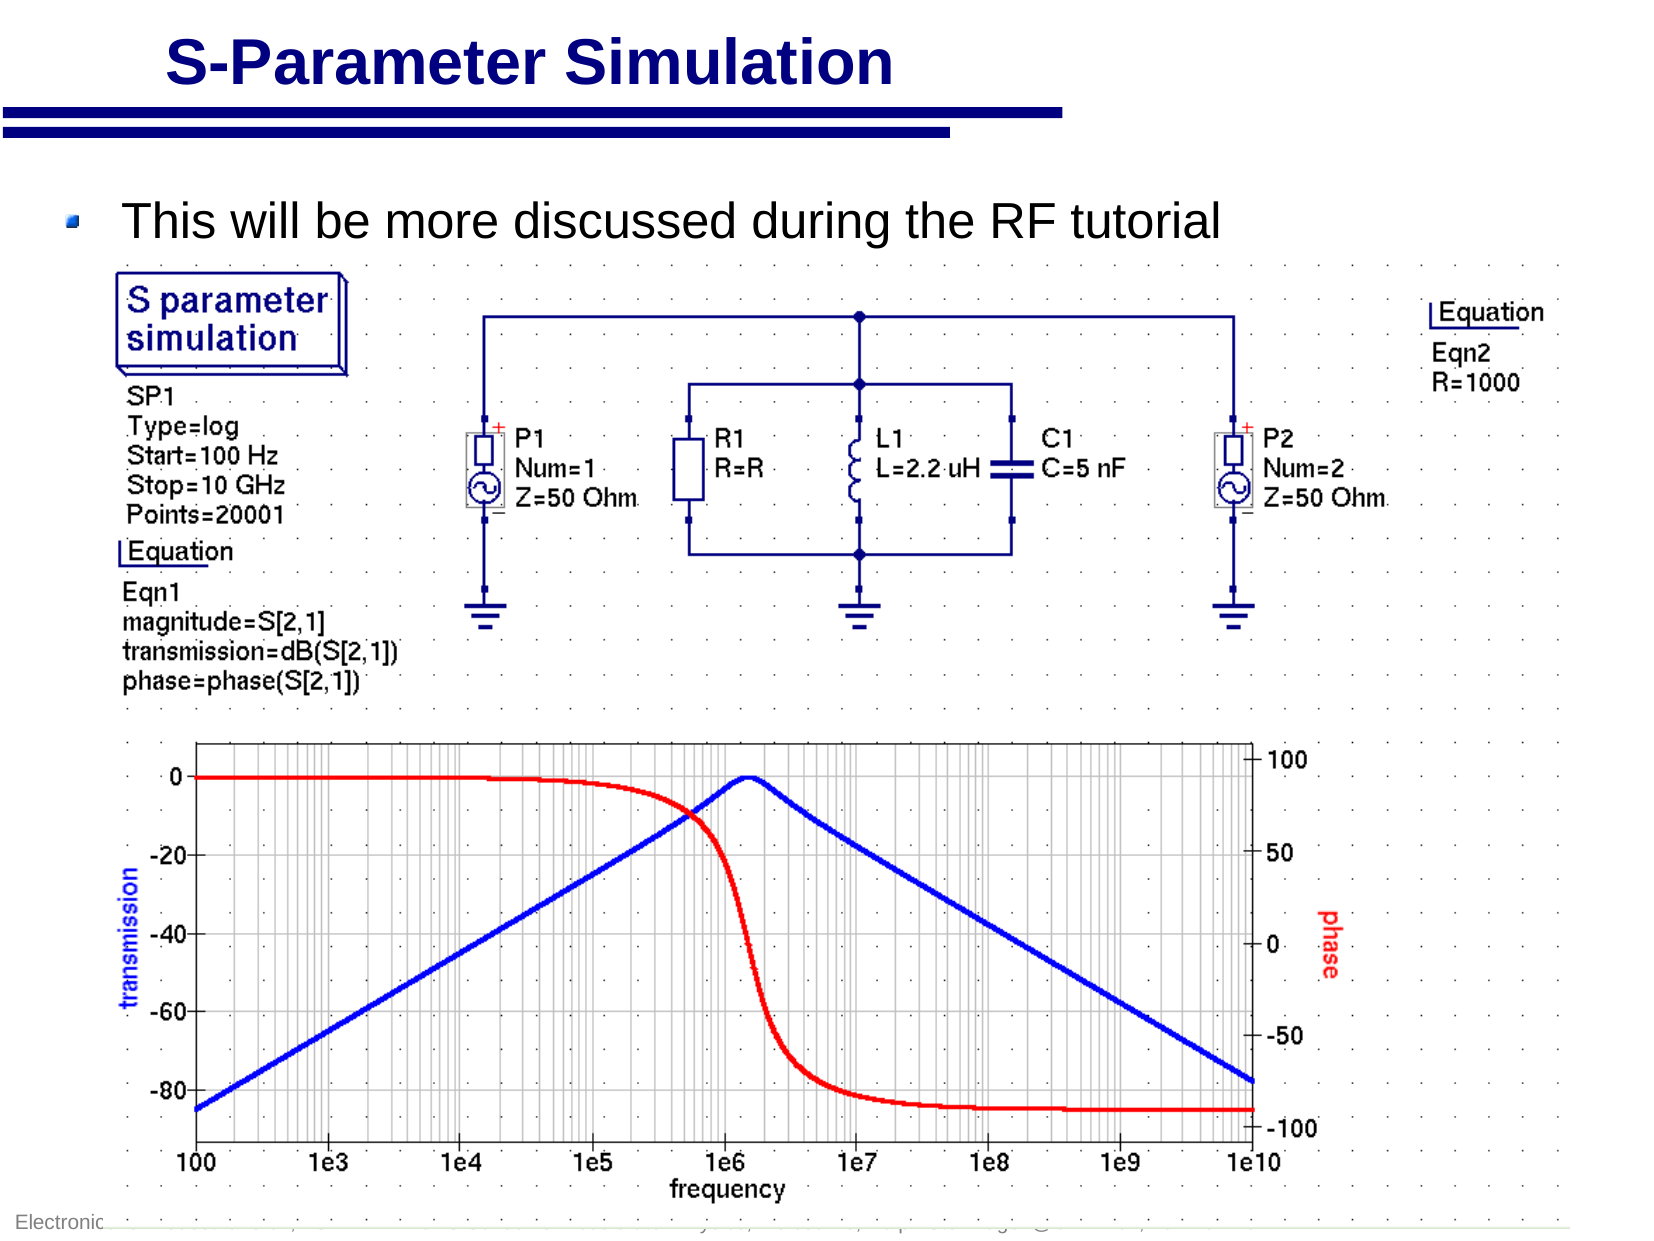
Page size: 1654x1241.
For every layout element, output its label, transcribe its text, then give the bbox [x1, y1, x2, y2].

picture [103, 255, 1570, 1229]
title S-Parameter Simulation [165, 0, 1323, 124]
list This will be more discussed during the RF tutorial [65, 192, 1628, 1205]
